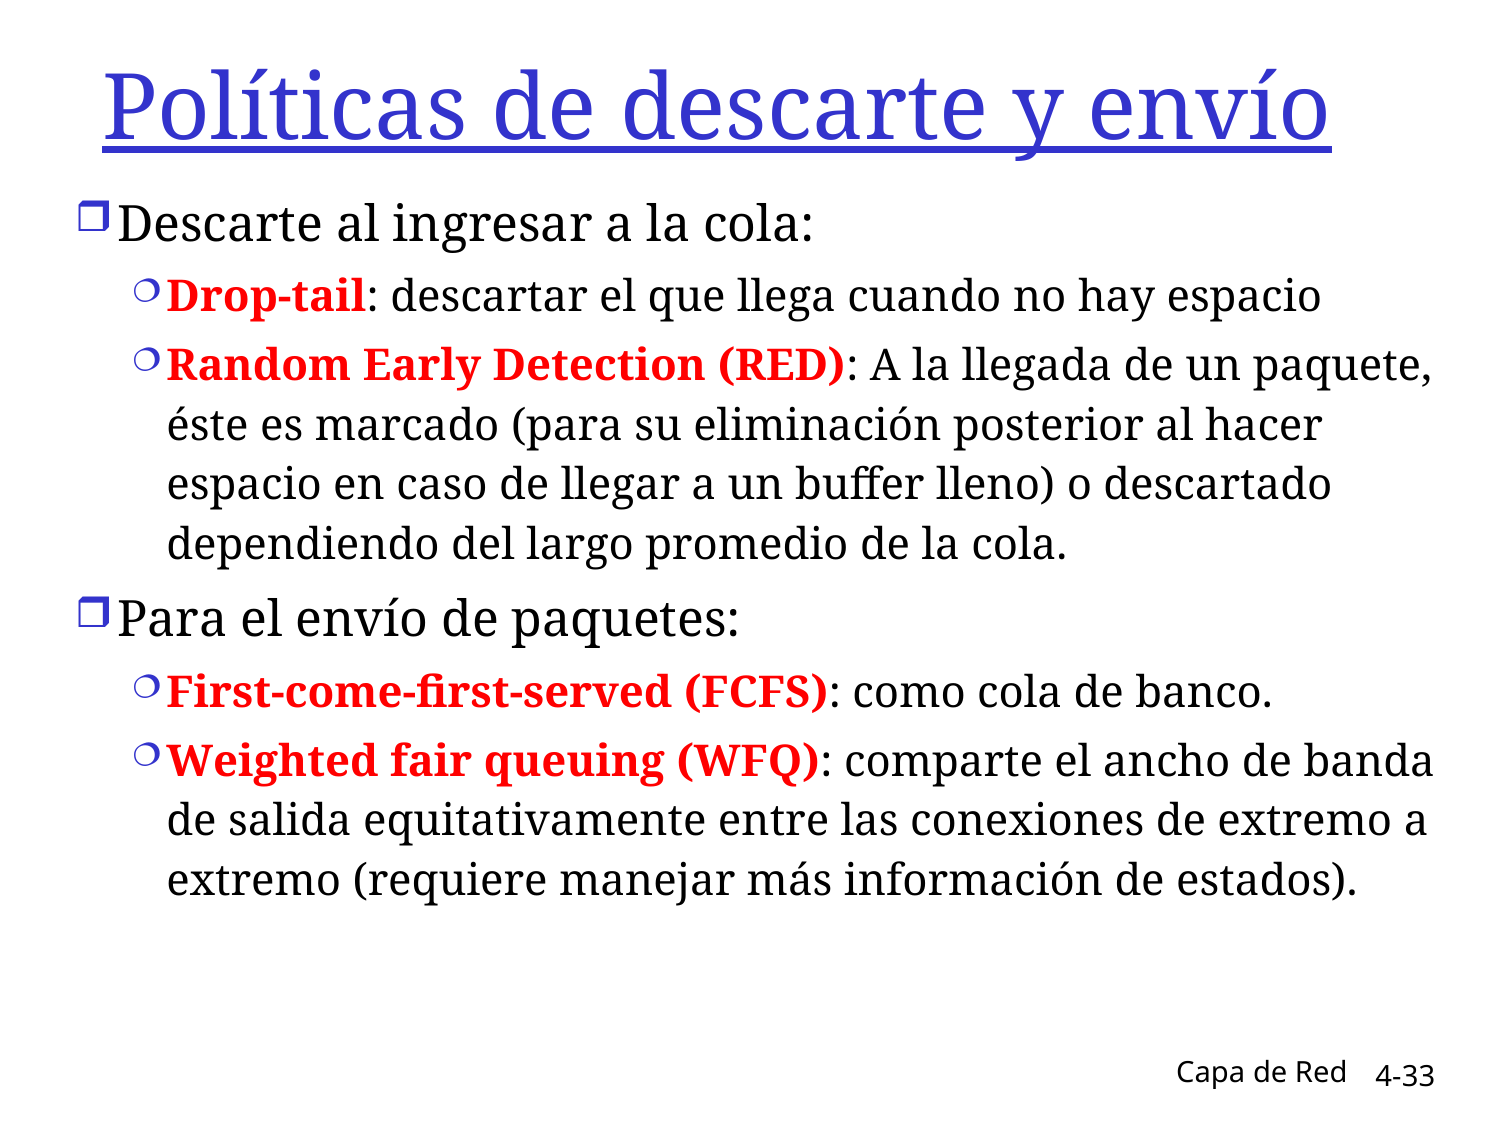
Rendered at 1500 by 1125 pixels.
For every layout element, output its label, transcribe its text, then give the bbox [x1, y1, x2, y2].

title Políticas de descarte y envío [87, 15, 1426, 187]
list Descarte al ingresar a la cola: Drop-tail: descartar el que llega cuando no hay espacio Random Early Detection (RED): A la llegada de un paquete, éste es marcado (para su eliminación posterior al hacer espacio en caso de llegar a un buffer lleno) o descartado dependiendo del largo promedio de la cola. Para el envío de paquetes: First-come-first-served (FCFS): como cola de banco. Weighted fair queuing (WFQ): comparte el ancho de banda de salida equitativamente entre las conexiones de extremo a extremo (requiere manejar más información de estados). [75, 187, 1463, 954]
